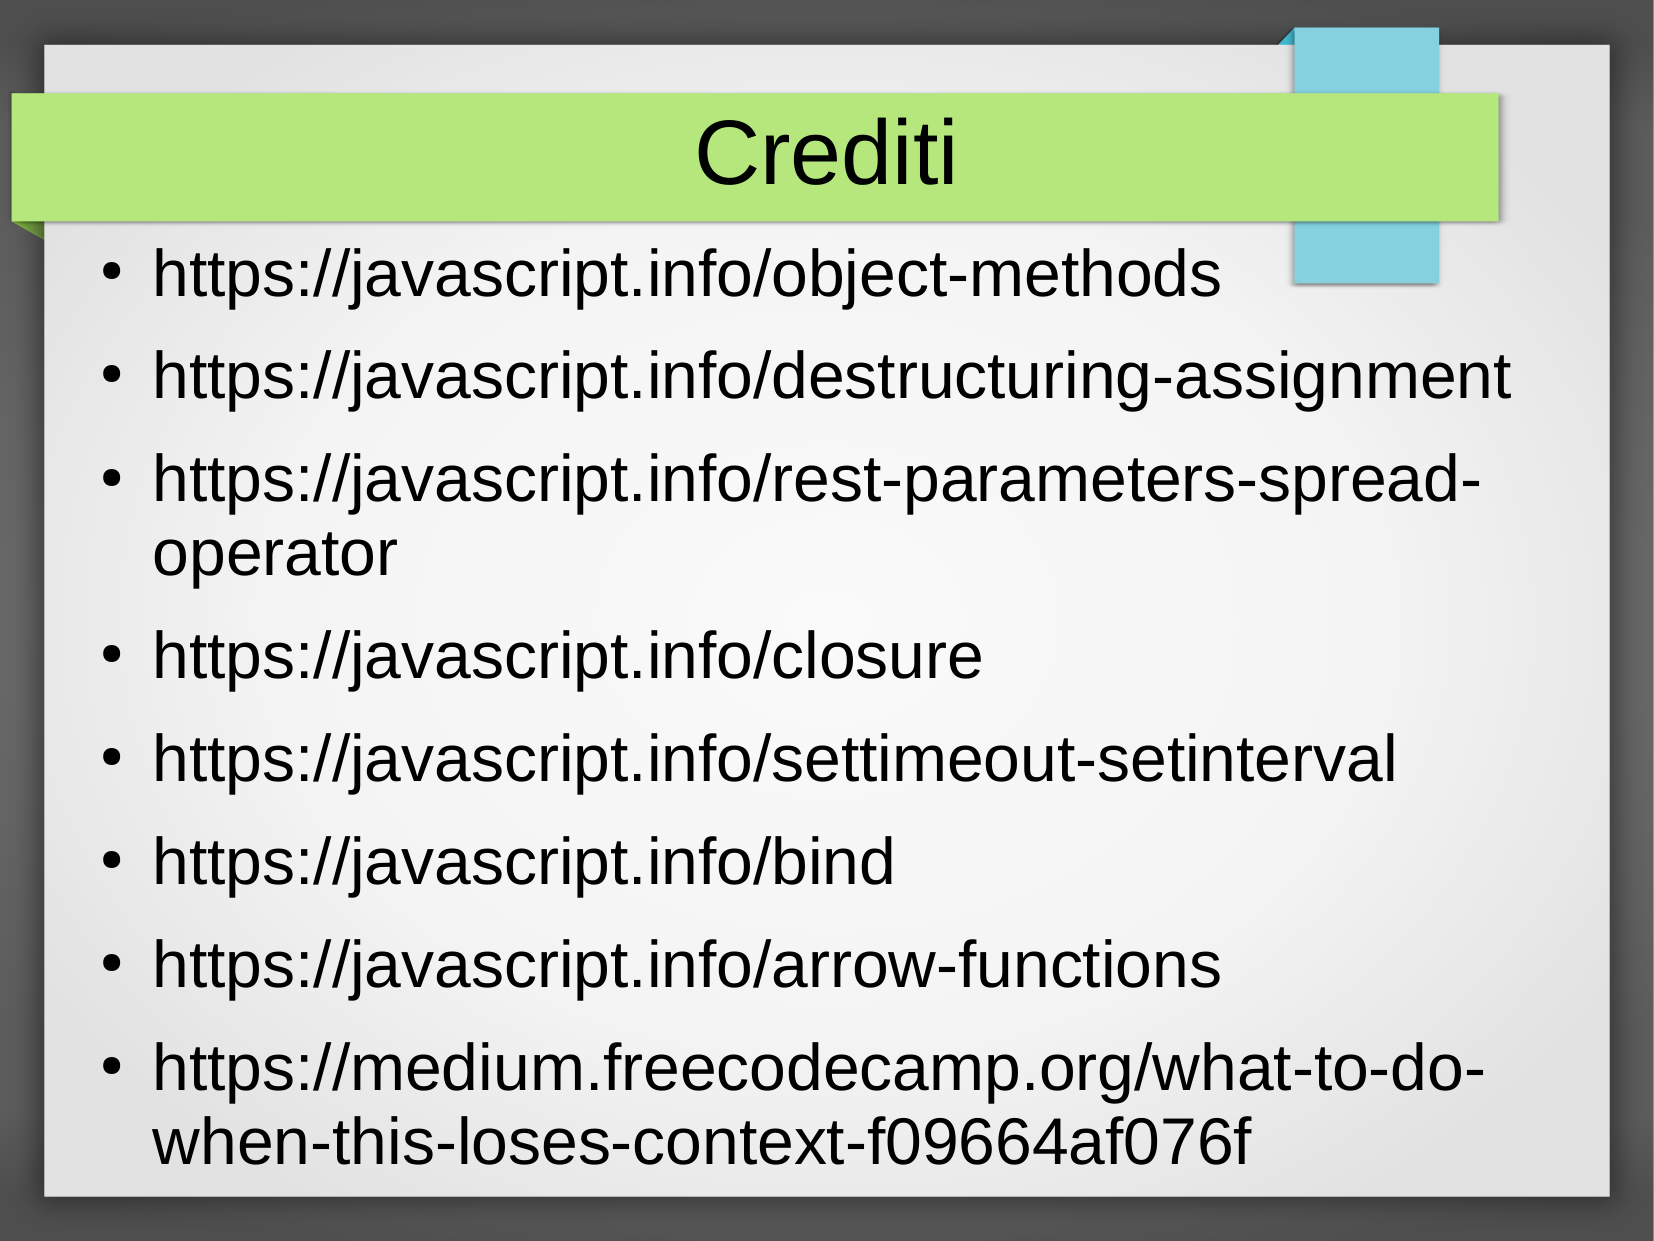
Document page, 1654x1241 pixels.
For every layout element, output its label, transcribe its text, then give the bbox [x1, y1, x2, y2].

title Crediti [82, 49, 1571, 236]
picture [0, 0, 1654, 1241]
list https://javascript.info/object-methods https://javascript.info/destructuring-assignment https://javascript.info/rest-parameters-spread-operator https://javascript.info/closure https://javascript.info/settimeout-setinterval https://javascript.info/bind https://javascript.info/arrow-functions https://medium.freecodecamp.org/what-to-do-when-this-loses-context-f09664af076f [82, 236, 1571, 1182]
